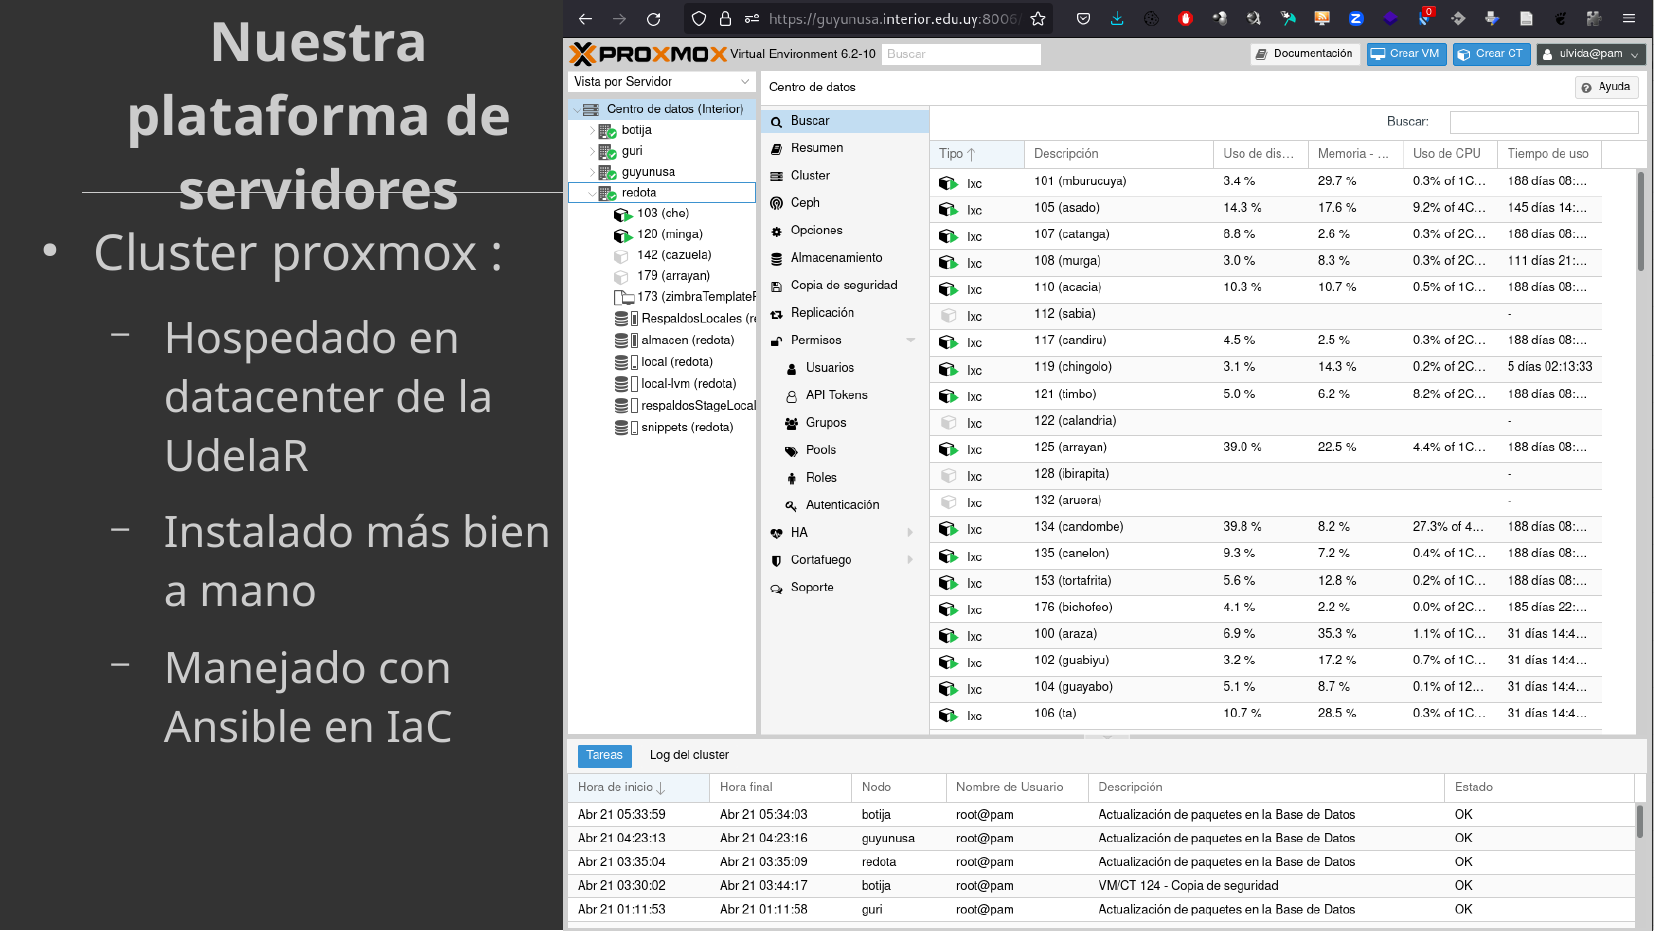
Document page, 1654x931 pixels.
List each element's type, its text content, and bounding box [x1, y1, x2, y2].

list Cluster proxmox : Hospedado en datacenter de la UdelaR Instalado más bien a mano Manejado con Ansible en IaC [23, 217, 563, 757]
title Nuestra plataforma de servidores [82, 37, 556, 193]
picture [563, 0, 1654, 931]
